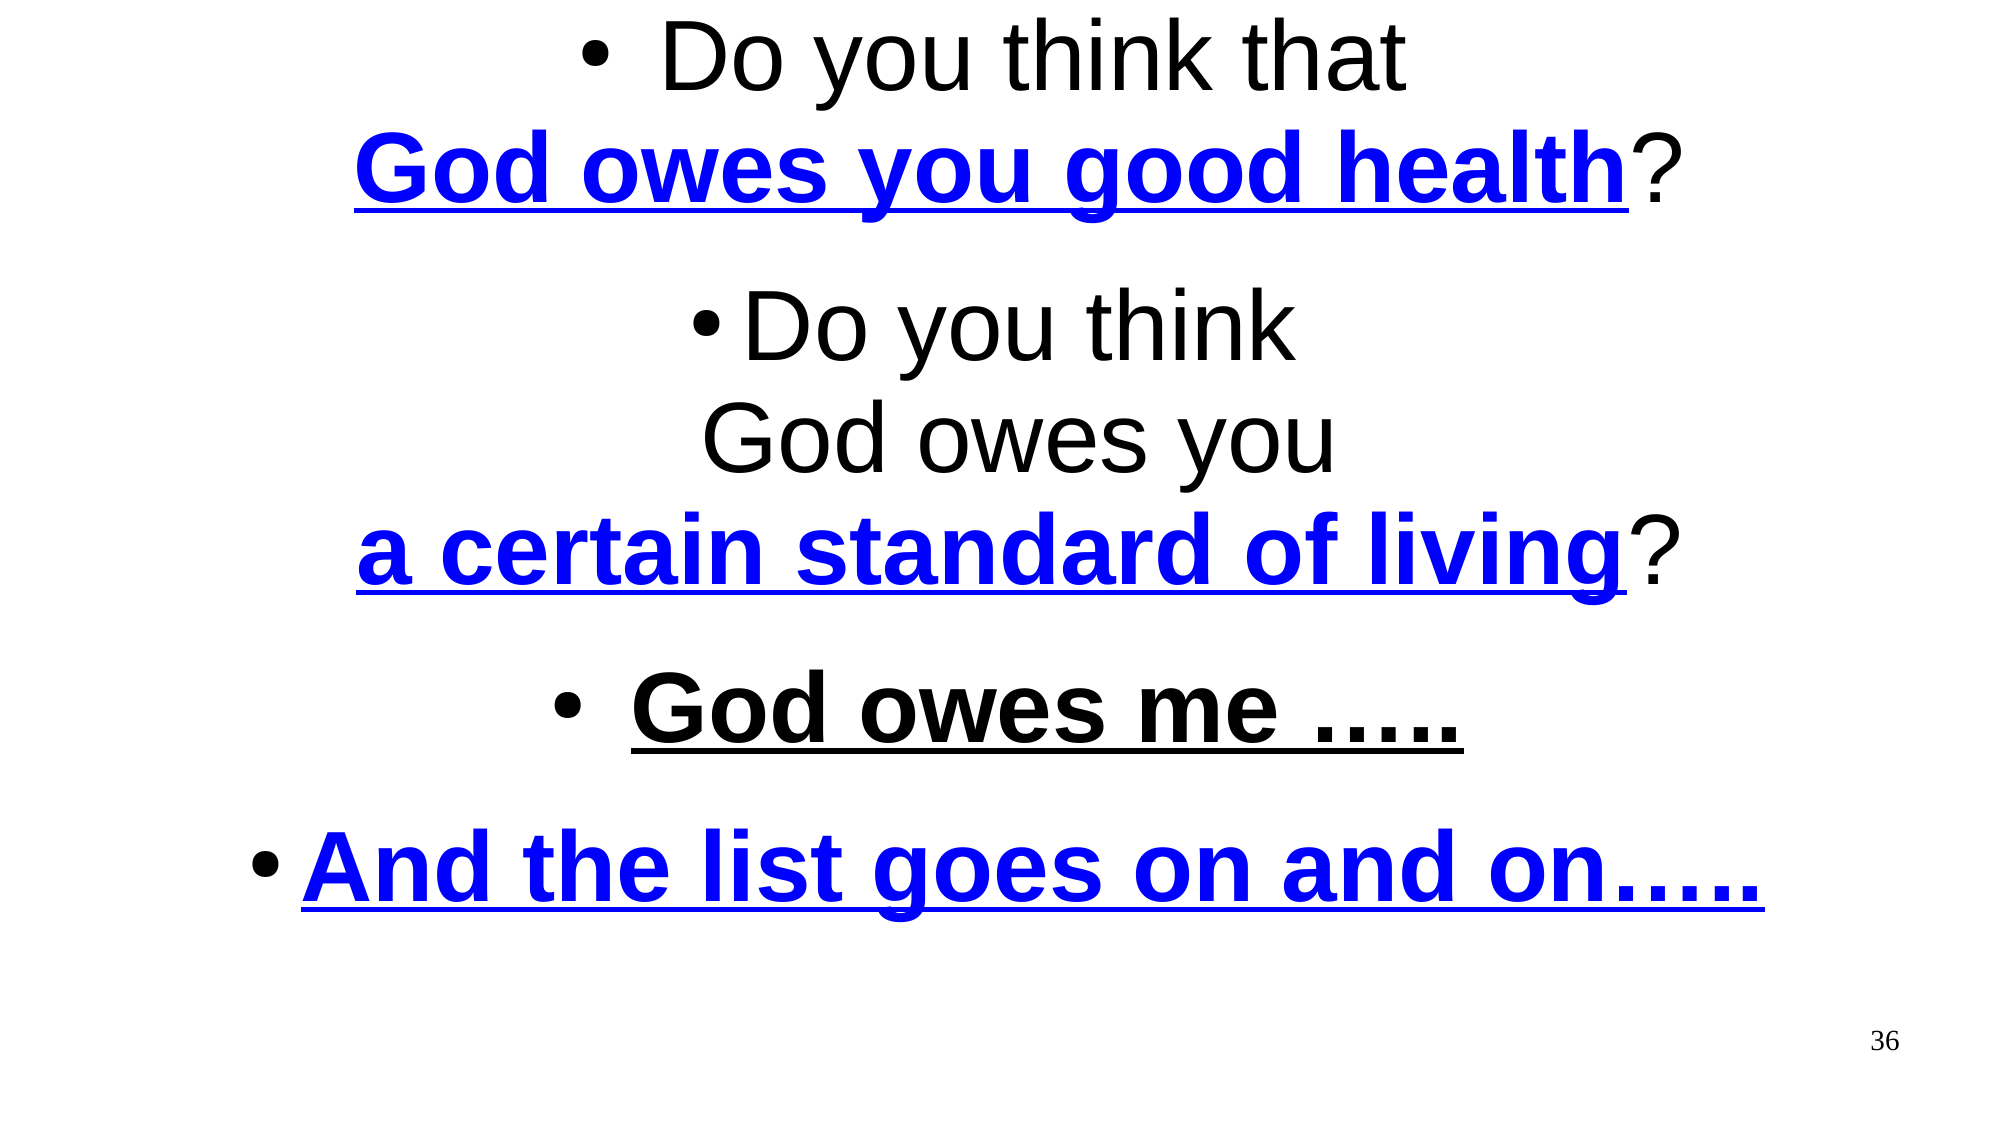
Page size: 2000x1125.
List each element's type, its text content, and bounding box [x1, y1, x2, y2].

list Do you think that God owes you good health? Do you think God owes you a certain standard of living? God owes me ….. And the list goes on and on….. [0, 0, 1996, 1123]
